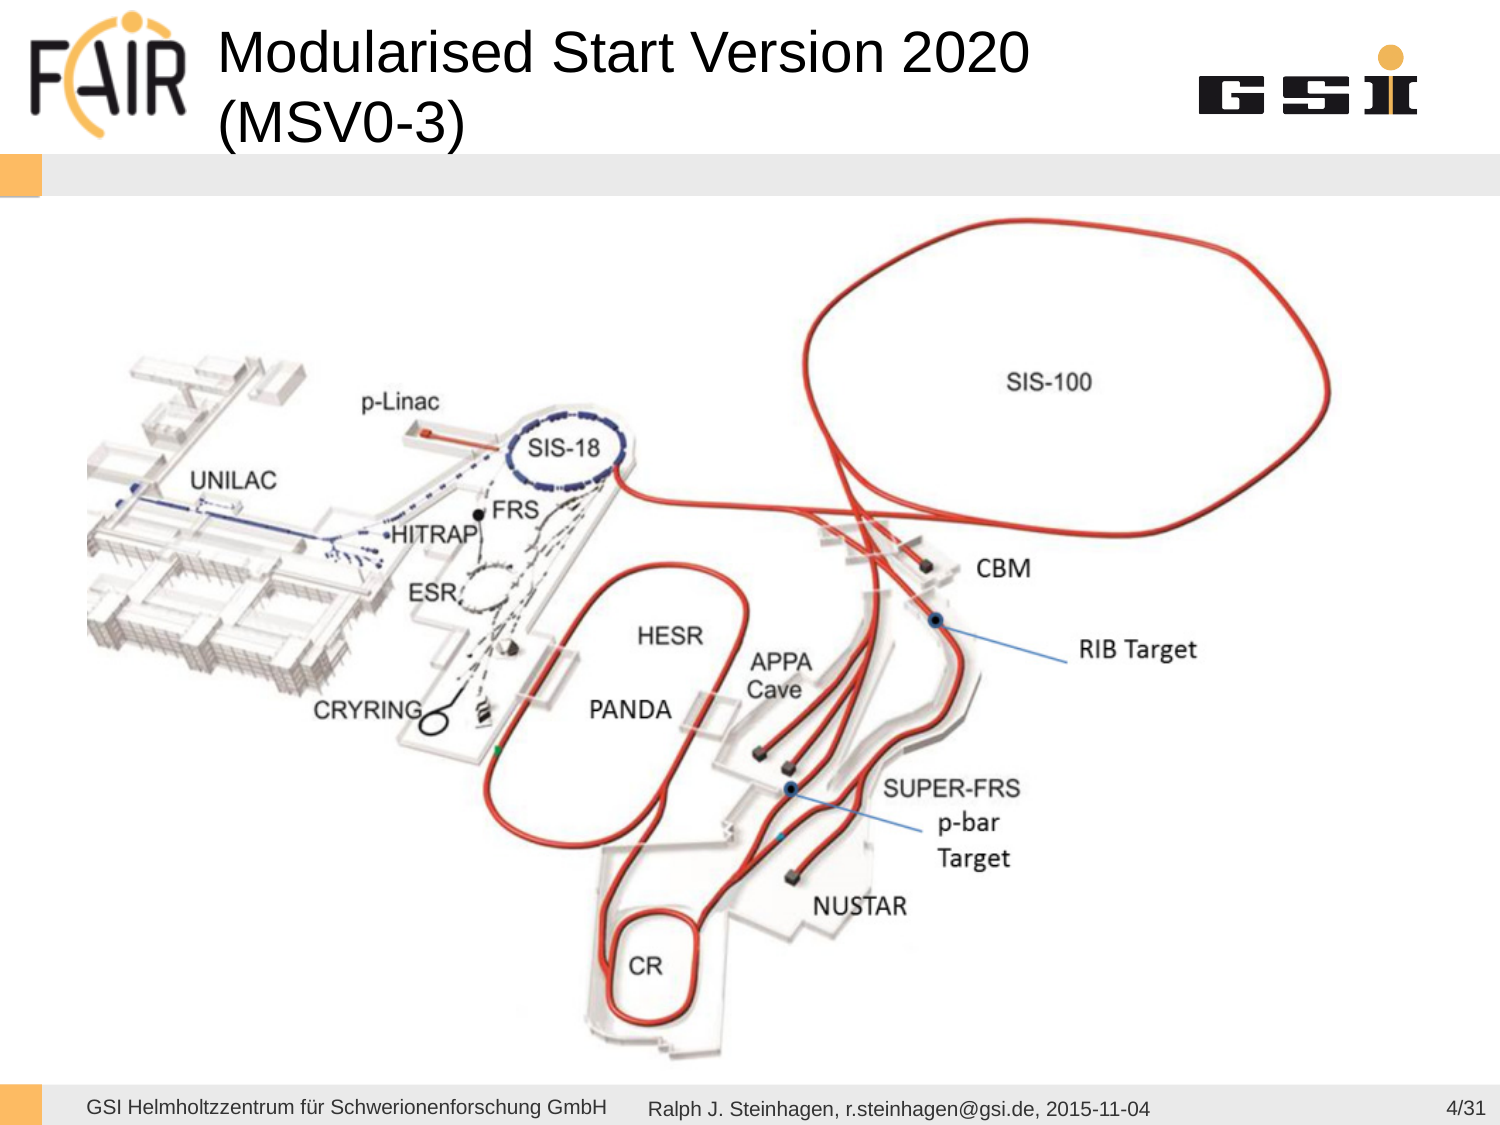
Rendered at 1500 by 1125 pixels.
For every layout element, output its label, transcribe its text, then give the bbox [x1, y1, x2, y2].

picture [87, 214, 1342, 1075]
picture [1197, 42, 1419, 117]
picture [30, 9, 187, 141]
text_box Modularised Start Version 2020 (MSV0-3) [217, 20, 1177, 147]
